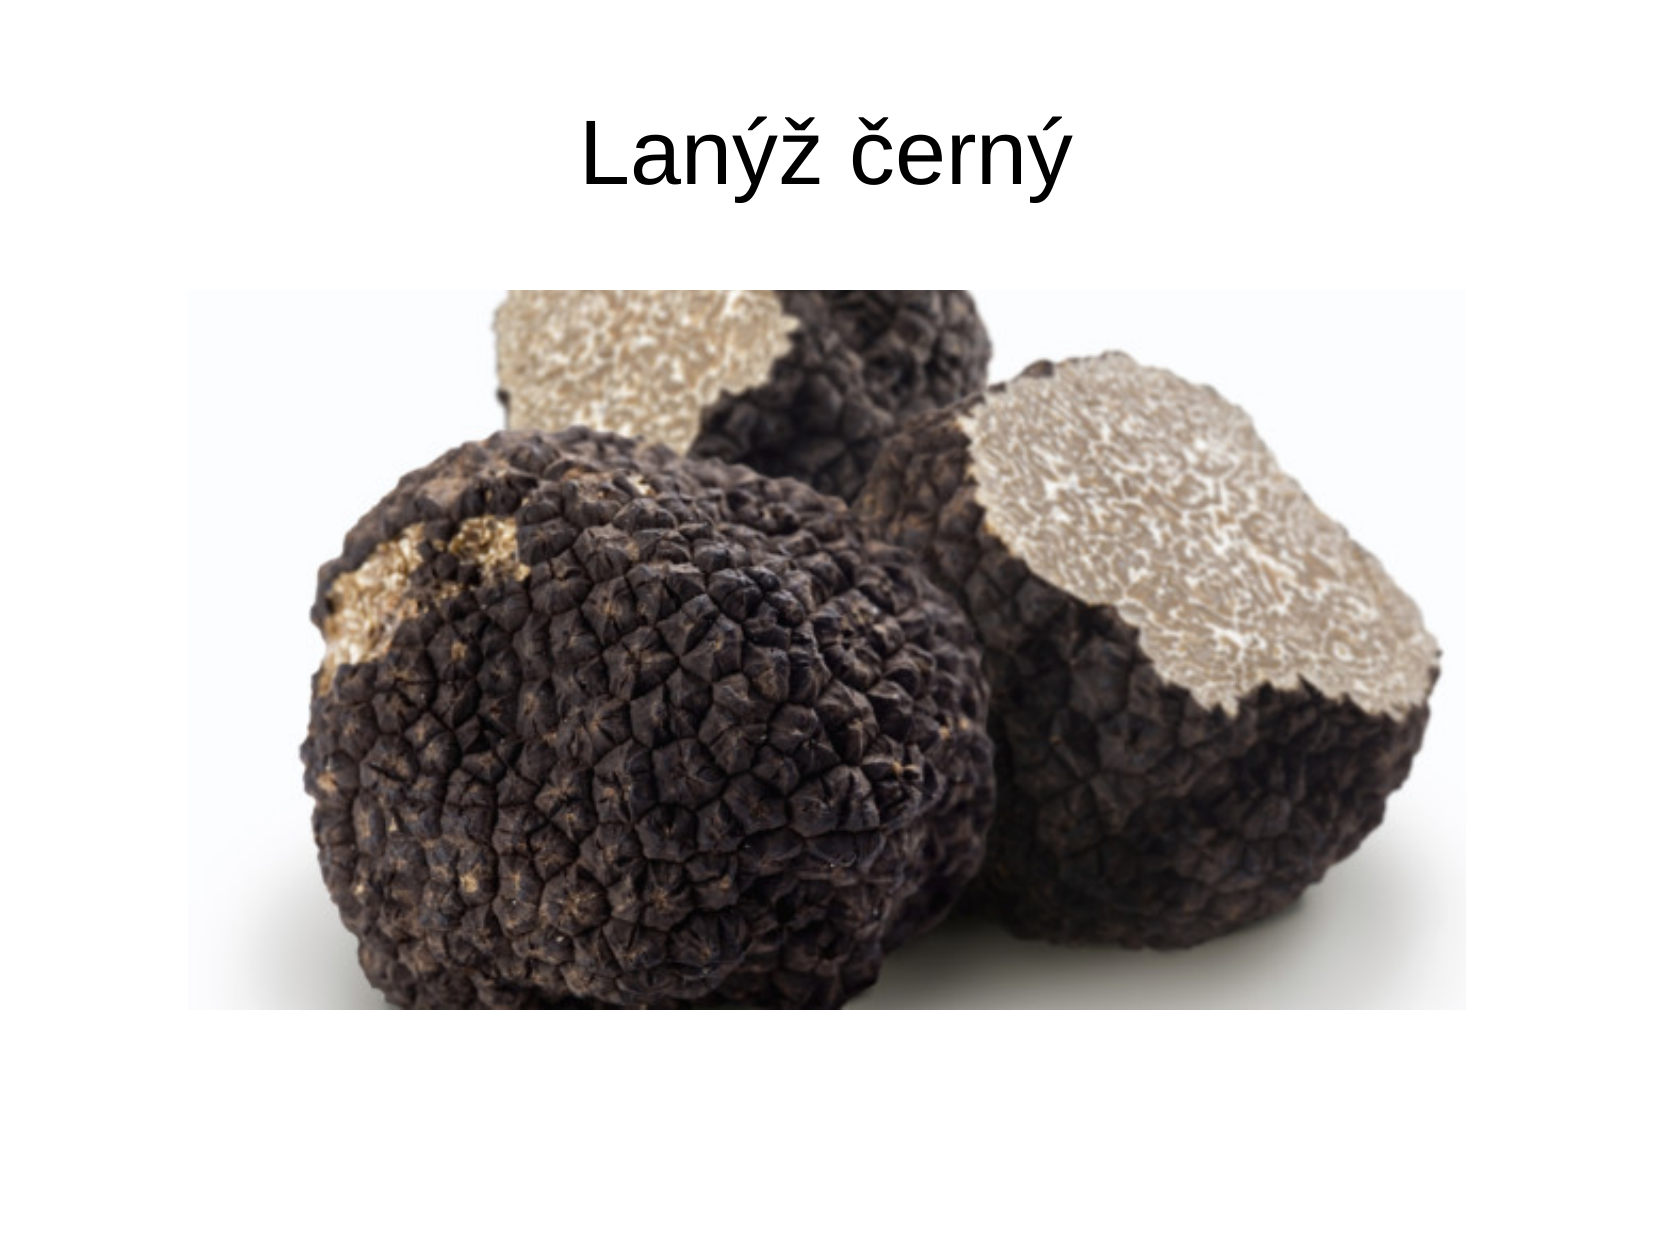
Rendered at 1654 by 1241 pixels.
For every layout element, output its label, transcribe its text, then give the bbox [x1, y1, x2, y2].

title Lanýž černý [82, 49, 1571, 257]
picture [188, 290, 1466, 1010]
